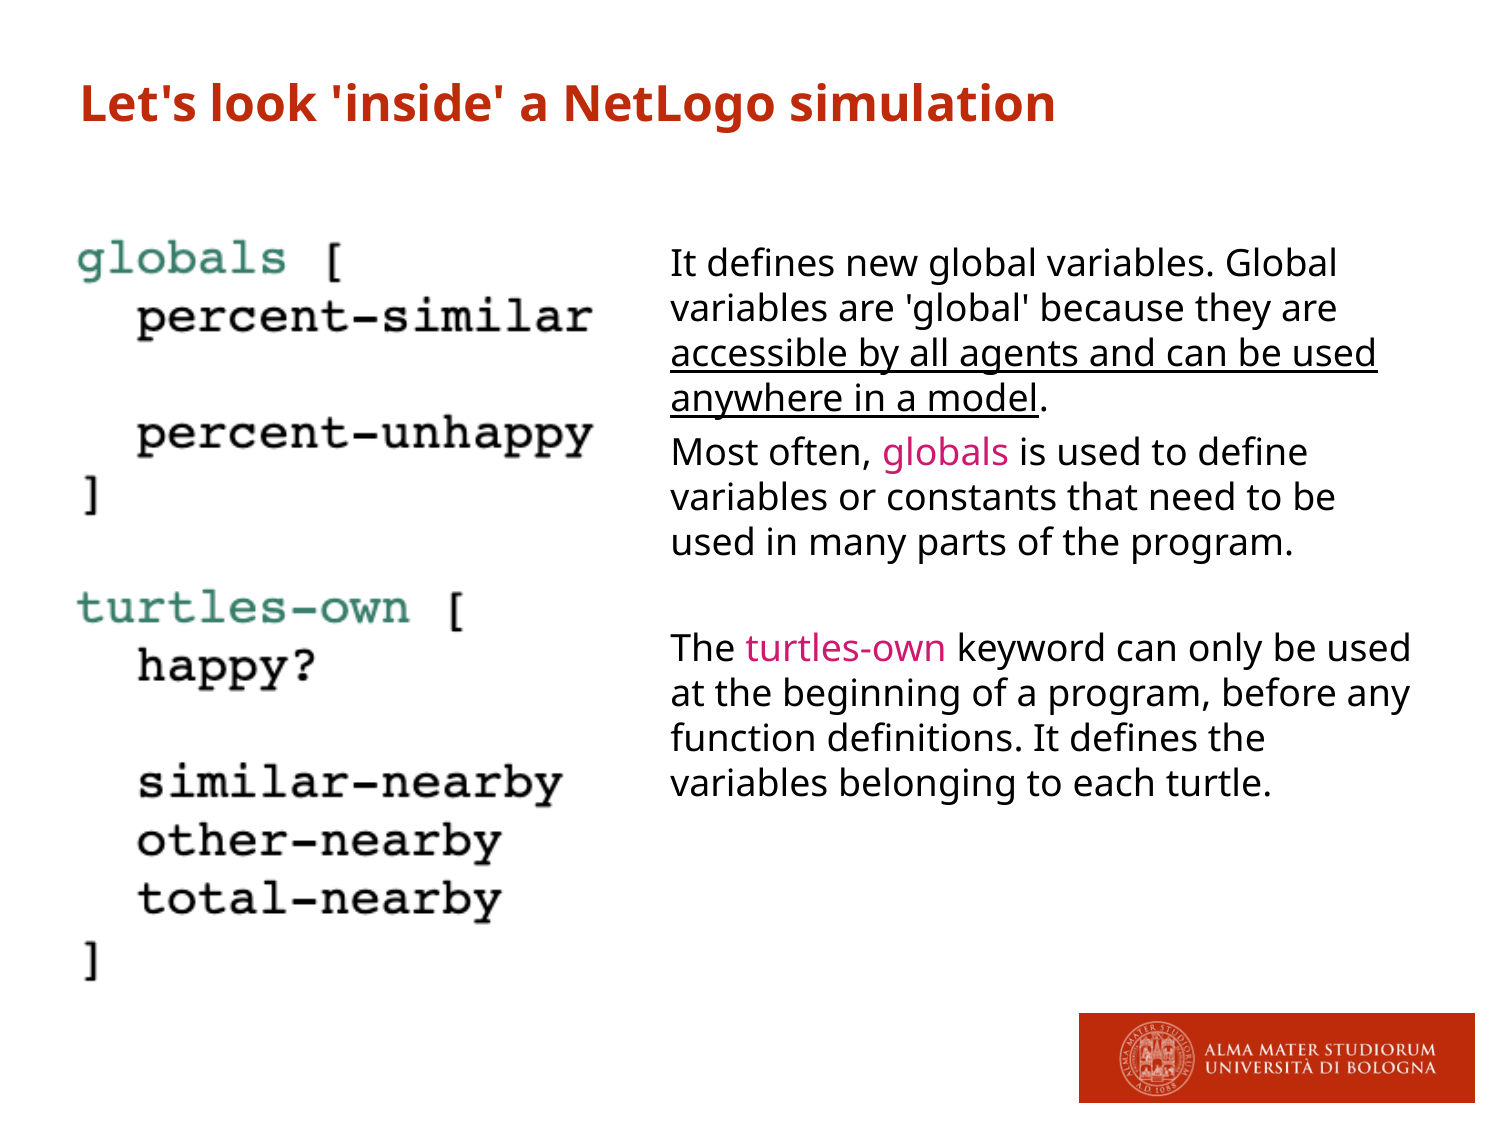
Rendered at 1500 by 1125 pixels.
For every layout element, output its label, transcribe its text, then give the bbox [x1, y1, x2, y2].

picture [61, 217, 629, 1003]
list It defines new global variables. Global variables are 'global' because they are accessible by all agents and can be used anywhere in a model. Most often, globals is used to define variables or constants that need to be used in many parts of the program. The turtles-own keyword can only be used at the beginning of a program, before any function definitions. It defines the variables belonging to each turtle. [655, 231, 1447, 988]
list Let's look 'inside' a NetLogo simulation [64, 78, 1447, 185]
